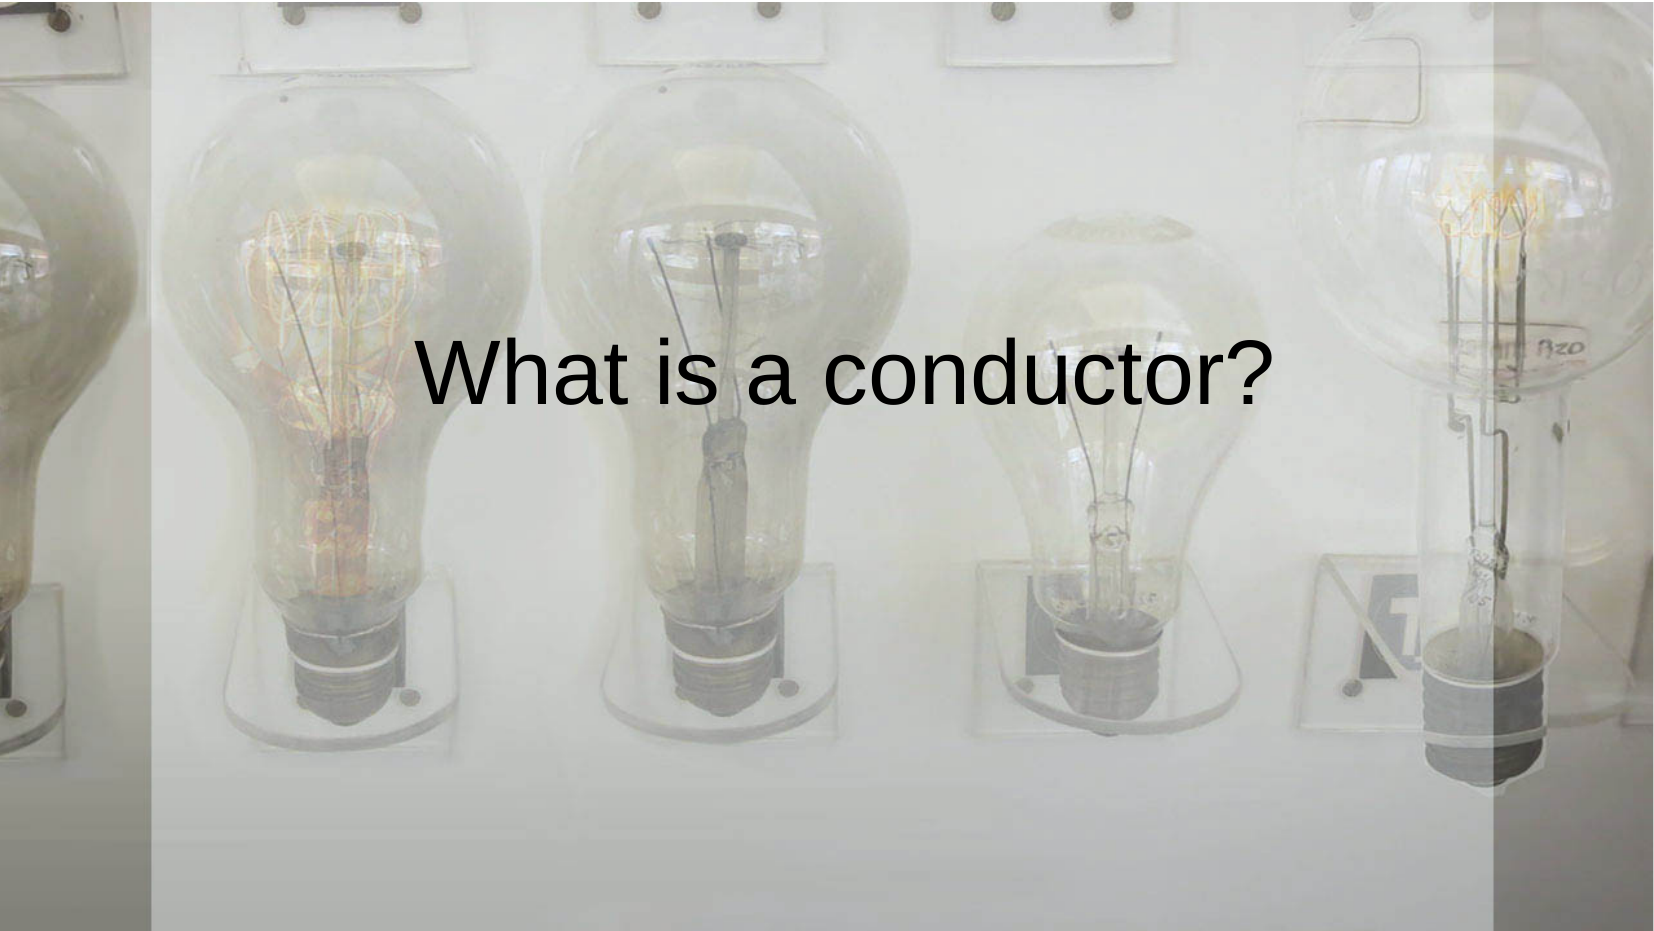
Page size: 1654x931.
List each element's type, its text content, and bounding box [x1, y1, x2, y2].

title What is a conductor? [101, 294, 1591, 451]
picture [0, 2, 1654, 931]
